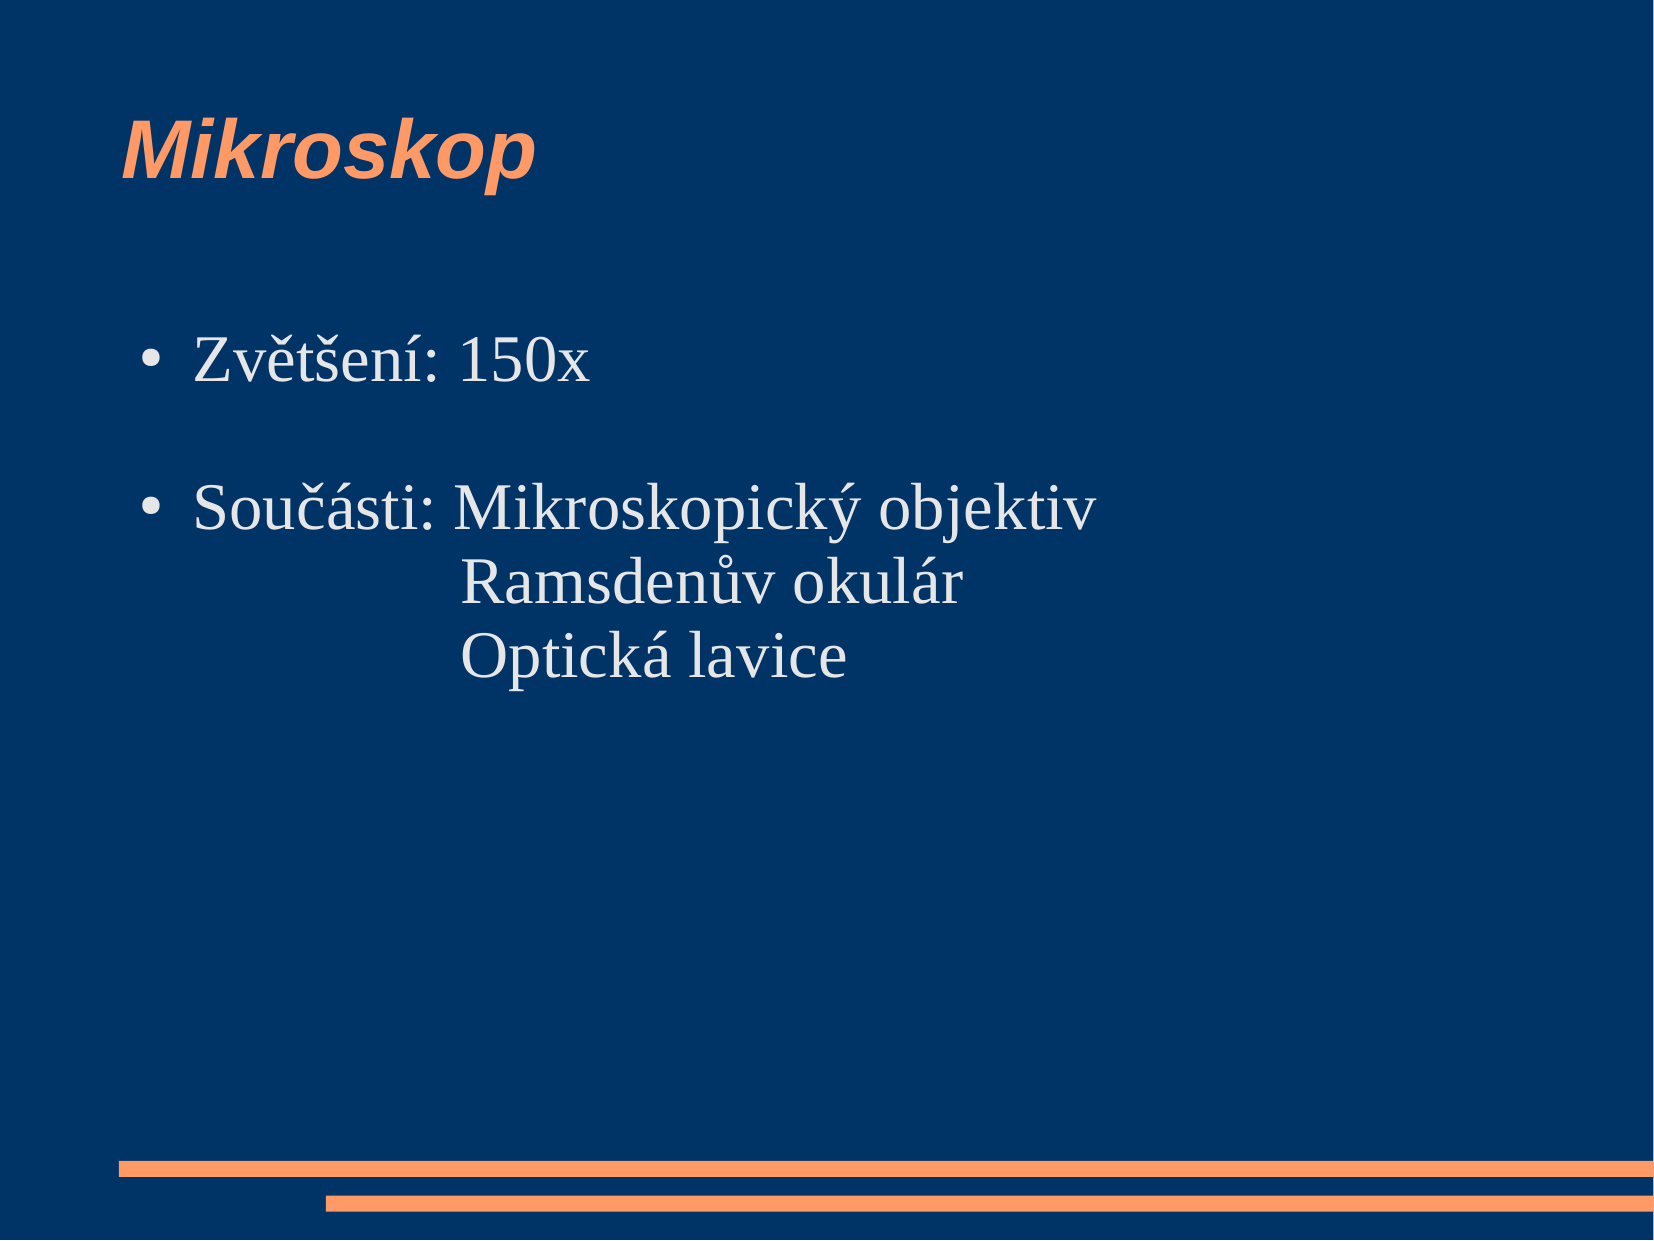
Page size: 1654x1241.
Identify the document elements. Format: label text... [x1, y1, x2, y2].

list Zvětšení: 150x Součásti: Mikroskopický objektiv Ramsdenův okulár Optická lavice [121, 322, 1561, 1118]
title Mikroskop [121, 46, 1534, 254]
